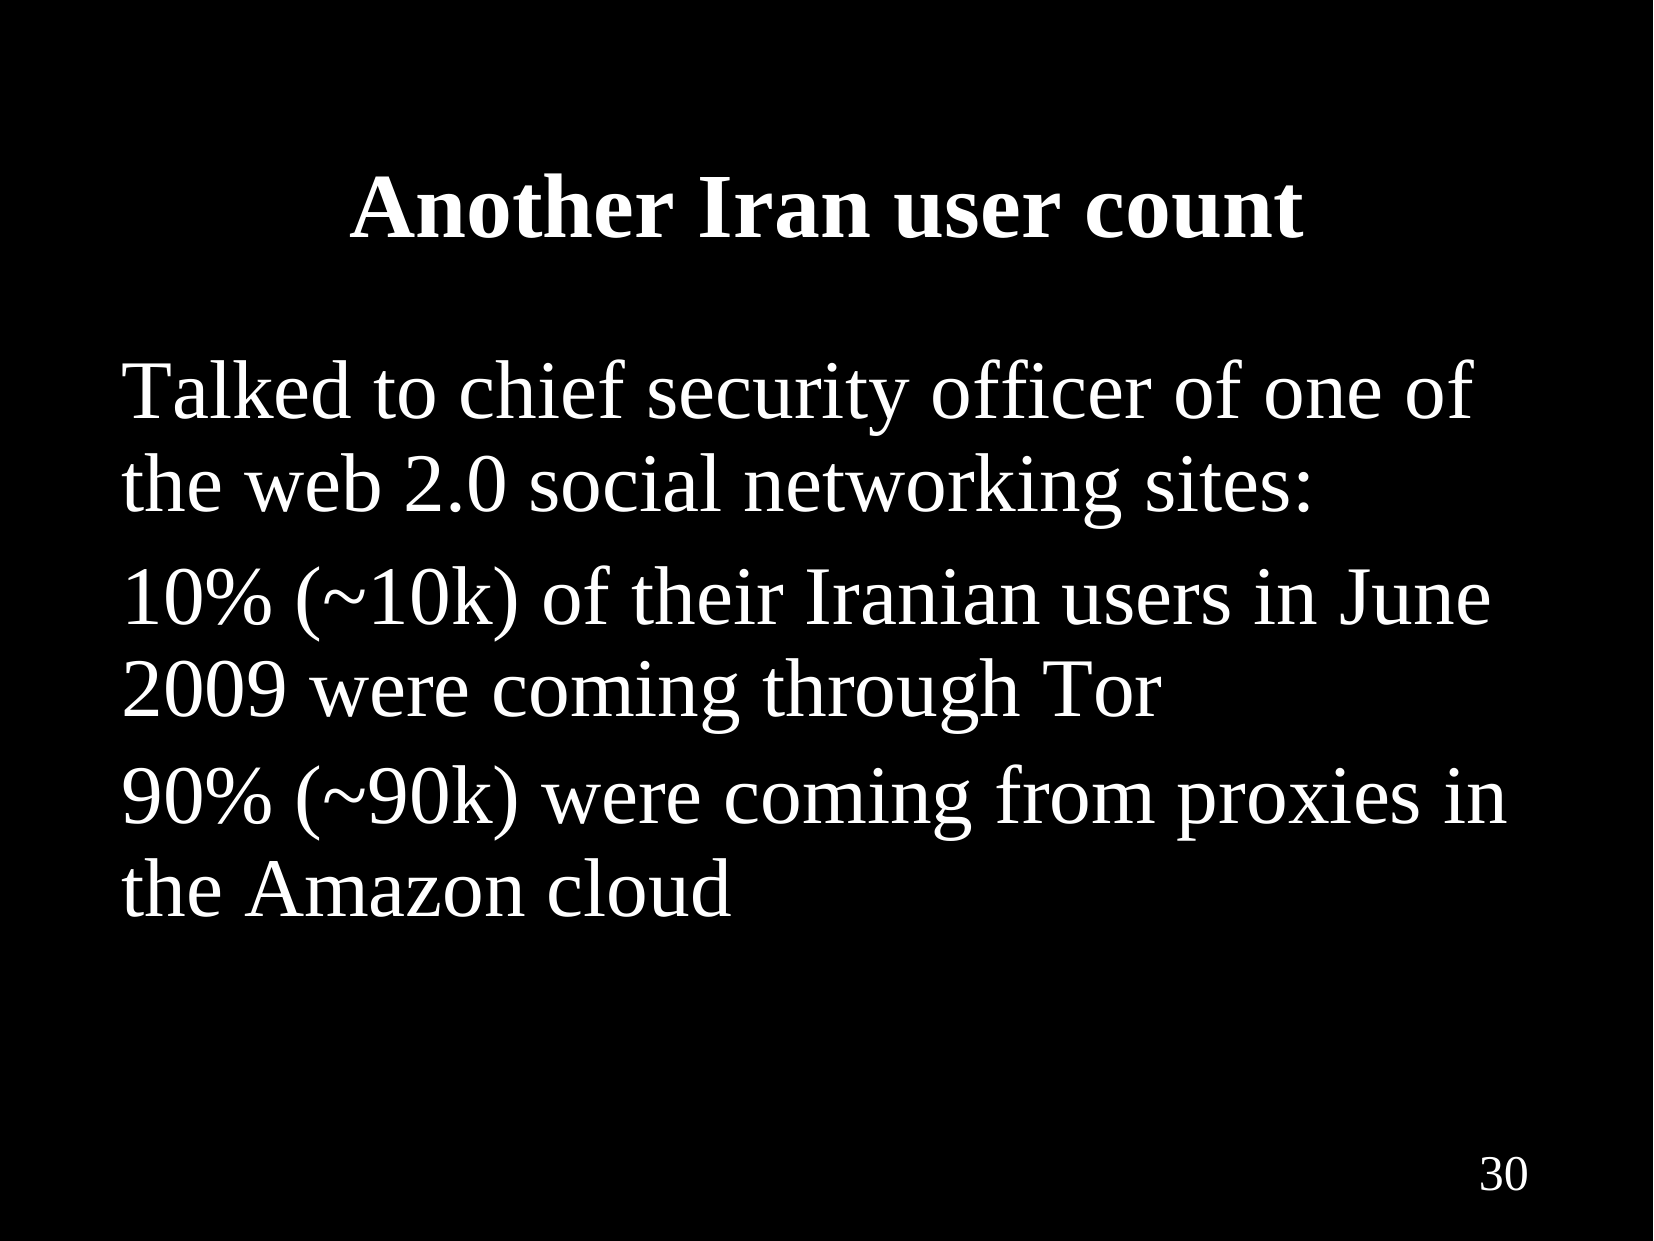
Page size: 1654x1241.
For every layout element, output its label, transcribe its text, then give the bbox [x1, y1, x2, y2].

title Another Iran user count [121, 102, 1534, 311]
list Talked to chief security officer of one of the web 2.0 social networking sites: 10% (~10k) of their Iranian users in June 2009 were coming through Tor 90% (~90k) were coming from proxies in the Amazon cloud [121, 344, 1534, 1127]
